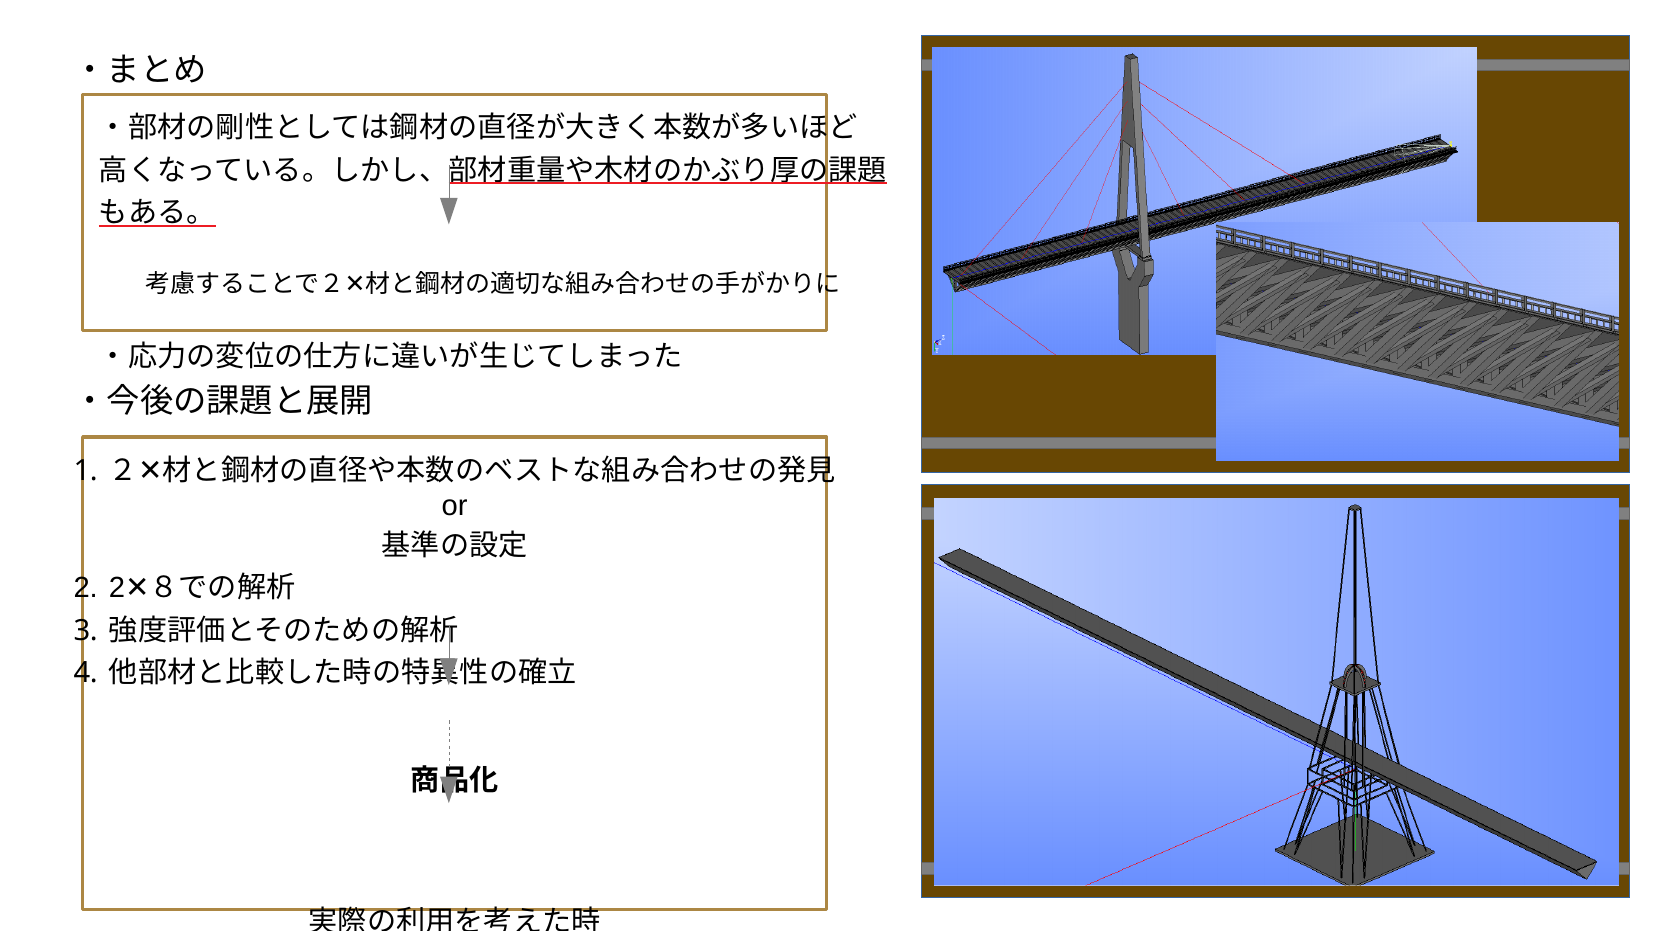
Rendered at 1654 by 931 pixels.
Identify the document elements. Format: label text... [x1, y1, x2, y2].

text_box ・部材の剛性としては鋼材の直径が大きく本数が多いほど 高くなっている。しかし、部材重量や木材のかぶり厚の課題 もある。 考慮することで２✕材と鋼材の適切な組み合わせの手がかりに ・応力の変位の仕方に違いが生じてしまった [82, 94, 827, 331]
text_box ２✕材と鋼材の直径や本数のベストな組み合わせの発見 or 基準の設定 2✕８での解析 強度評価とそのための解析 他部材と比較した時の特異性の確立 商品化 実際の利用を考えた時 接合部、接着性能、不朽による耐久性の低下など [82, 437, 827, 910]
text_box [921, 484, 1630, 898]
text_box ・まとめ [59, 35, 567, 84]
text_box [921, 35, 1630, 473]
text_box ・今後の課題と展開 [59, 366, 402, 448]
picture [932, 47, 1619, 461]
picture [934, 498, 1619, 886]
